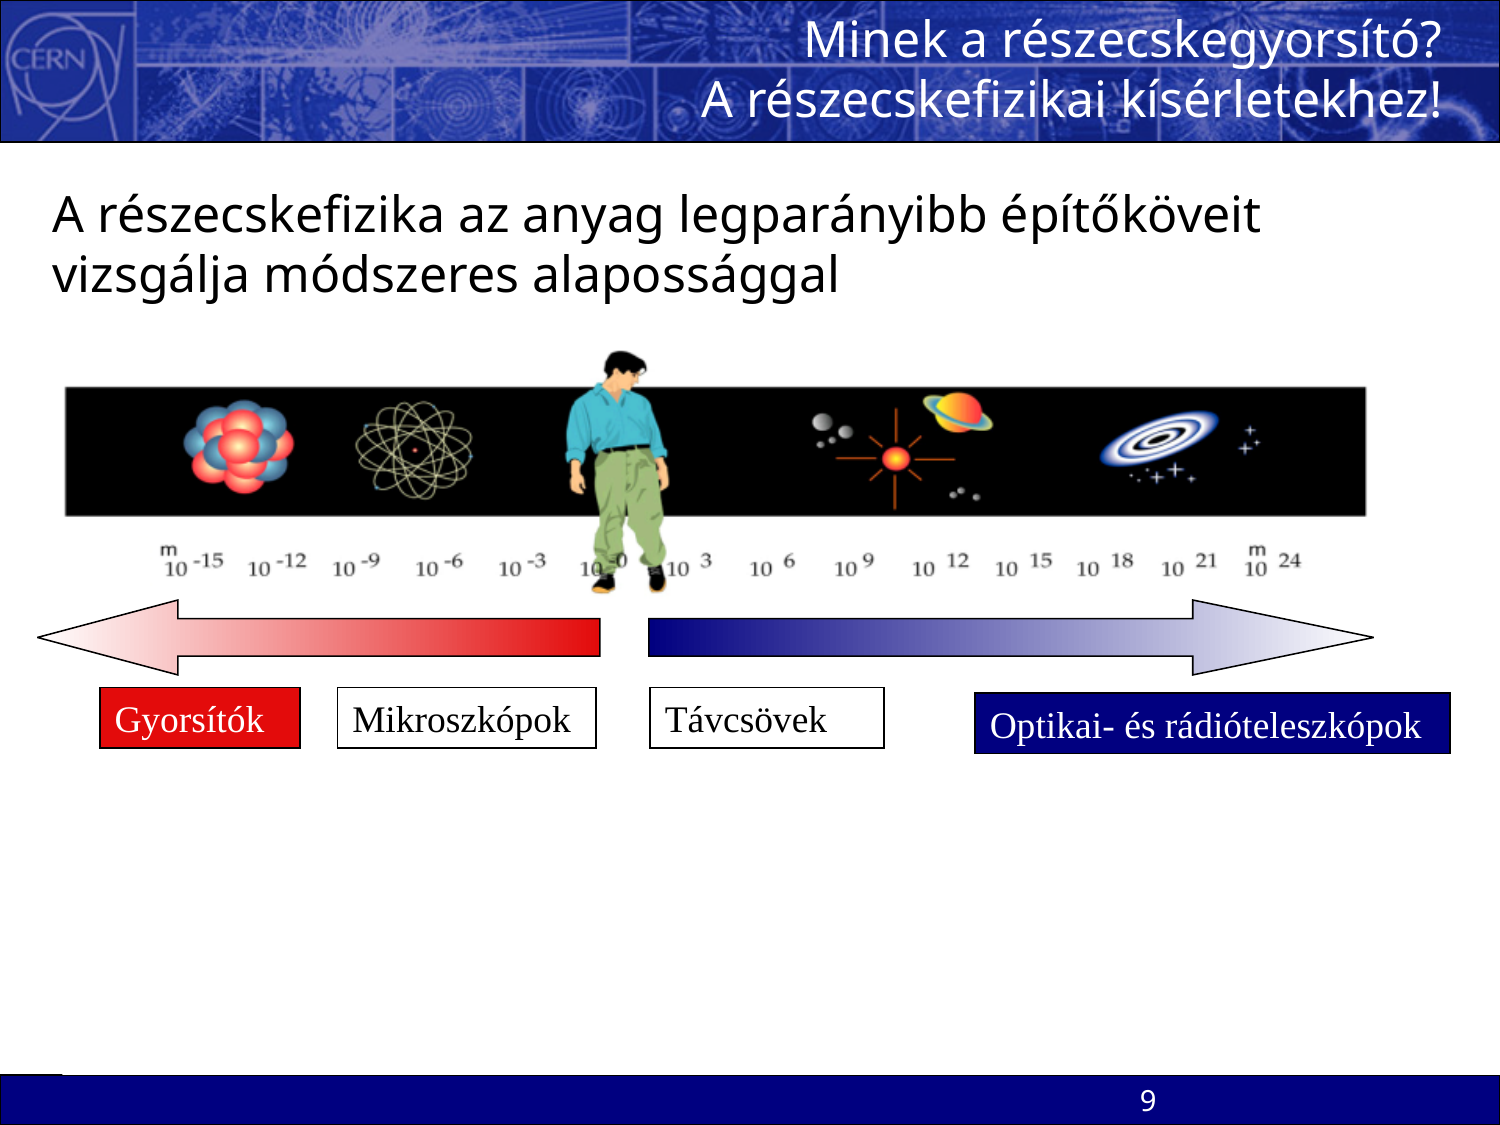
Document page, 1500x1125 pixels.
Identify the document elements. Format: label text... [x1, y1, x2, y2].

text_box A részecskefizika az anyag legparányibb építőköveit vizsgálja módszeres alapossággal [37, 174, 1438, 311]
text_box Minek a részecskegyorsító? A részecskefizikai kísérletekhez! [436, 0, 1458, 103]
text_box [0, 162, 1450, 350]
text_box Mikroszkópok [337, 687, 597, 748]
text_box Optikai- és rádióteleszkópok [974, 693, 1450, 754]
text_box Gyorsítók [99, 687, 300, 748]
text_box Távcsövek [650, 687, 884, 748]
text_box [37, 525, 1500, 1075]
text_box <number> [1125, 1075, 1437, 1125]
picture [62, 187, 1475, 599]
